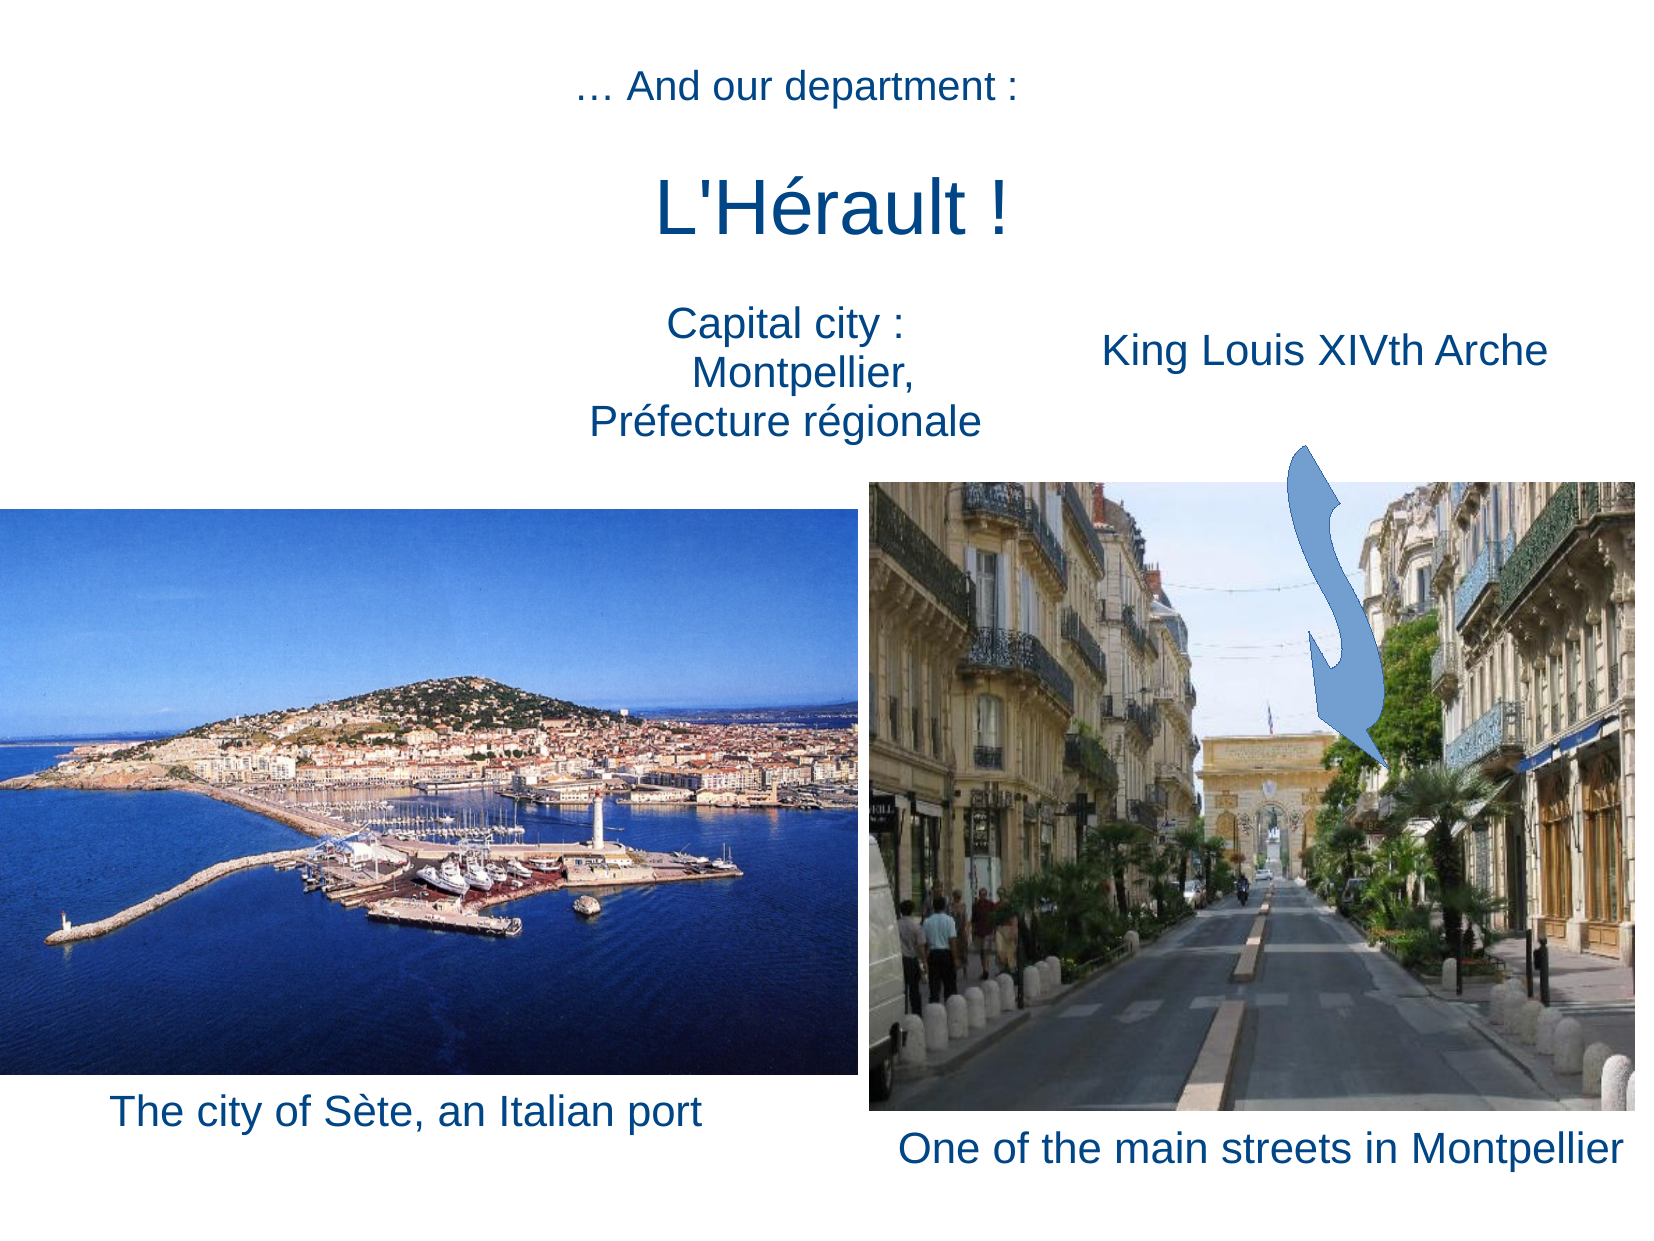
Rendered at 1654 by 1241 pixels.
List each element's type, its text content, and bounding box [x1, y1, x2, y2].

text_box Capital city : Montpellier, Préfecture régionale [555, 292, 1017, 454]
text_box One of the main streets in Montpellier [869, 1116, 1654, 1232]
text_box King Louis XIVth Arche [1086, 318, 1583, 432]
text_box L'Hérault ! [604, 155, 1061, 276]
text_box [1287, 445, 1390, 770]
text_box The city of Sète, an Italian port [94, 1079, 721, 1147]
picture [0, 509, 858, 1075]
text_box … And our department : [477, 55, 1115, 127]
picture [869, 482, 1635, 1111]
